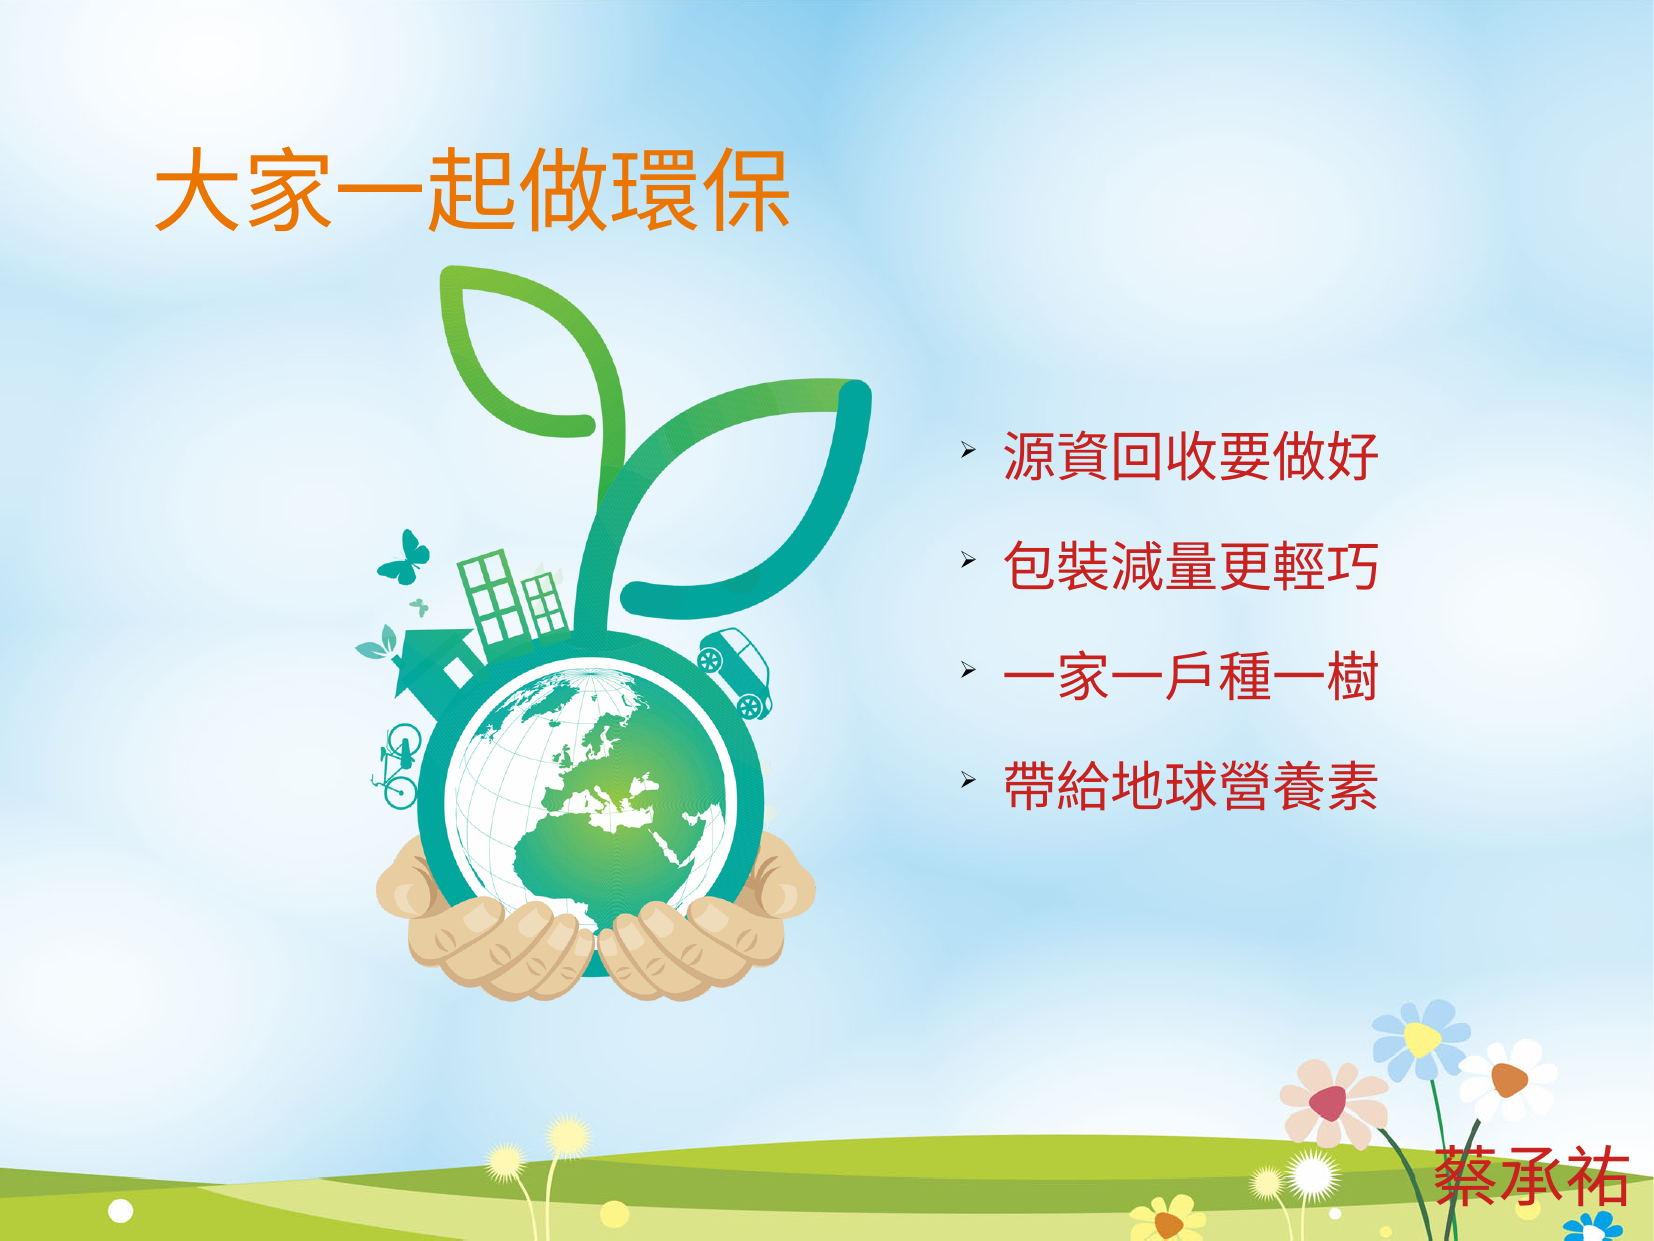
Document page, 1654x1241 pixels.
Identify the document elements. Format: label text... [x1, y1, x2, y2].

title 大家一起做環保 [88, 0, 857, 237]
list 源資回收要做好 包裝減量更輕巧 一家一戶種一樹 帶給地球營養素 [944, 413, 1577, 827]
text_box 蔡承祐 [1417, 1116, 1654, 1241]
picture [0, 0, 1654, 1241]
